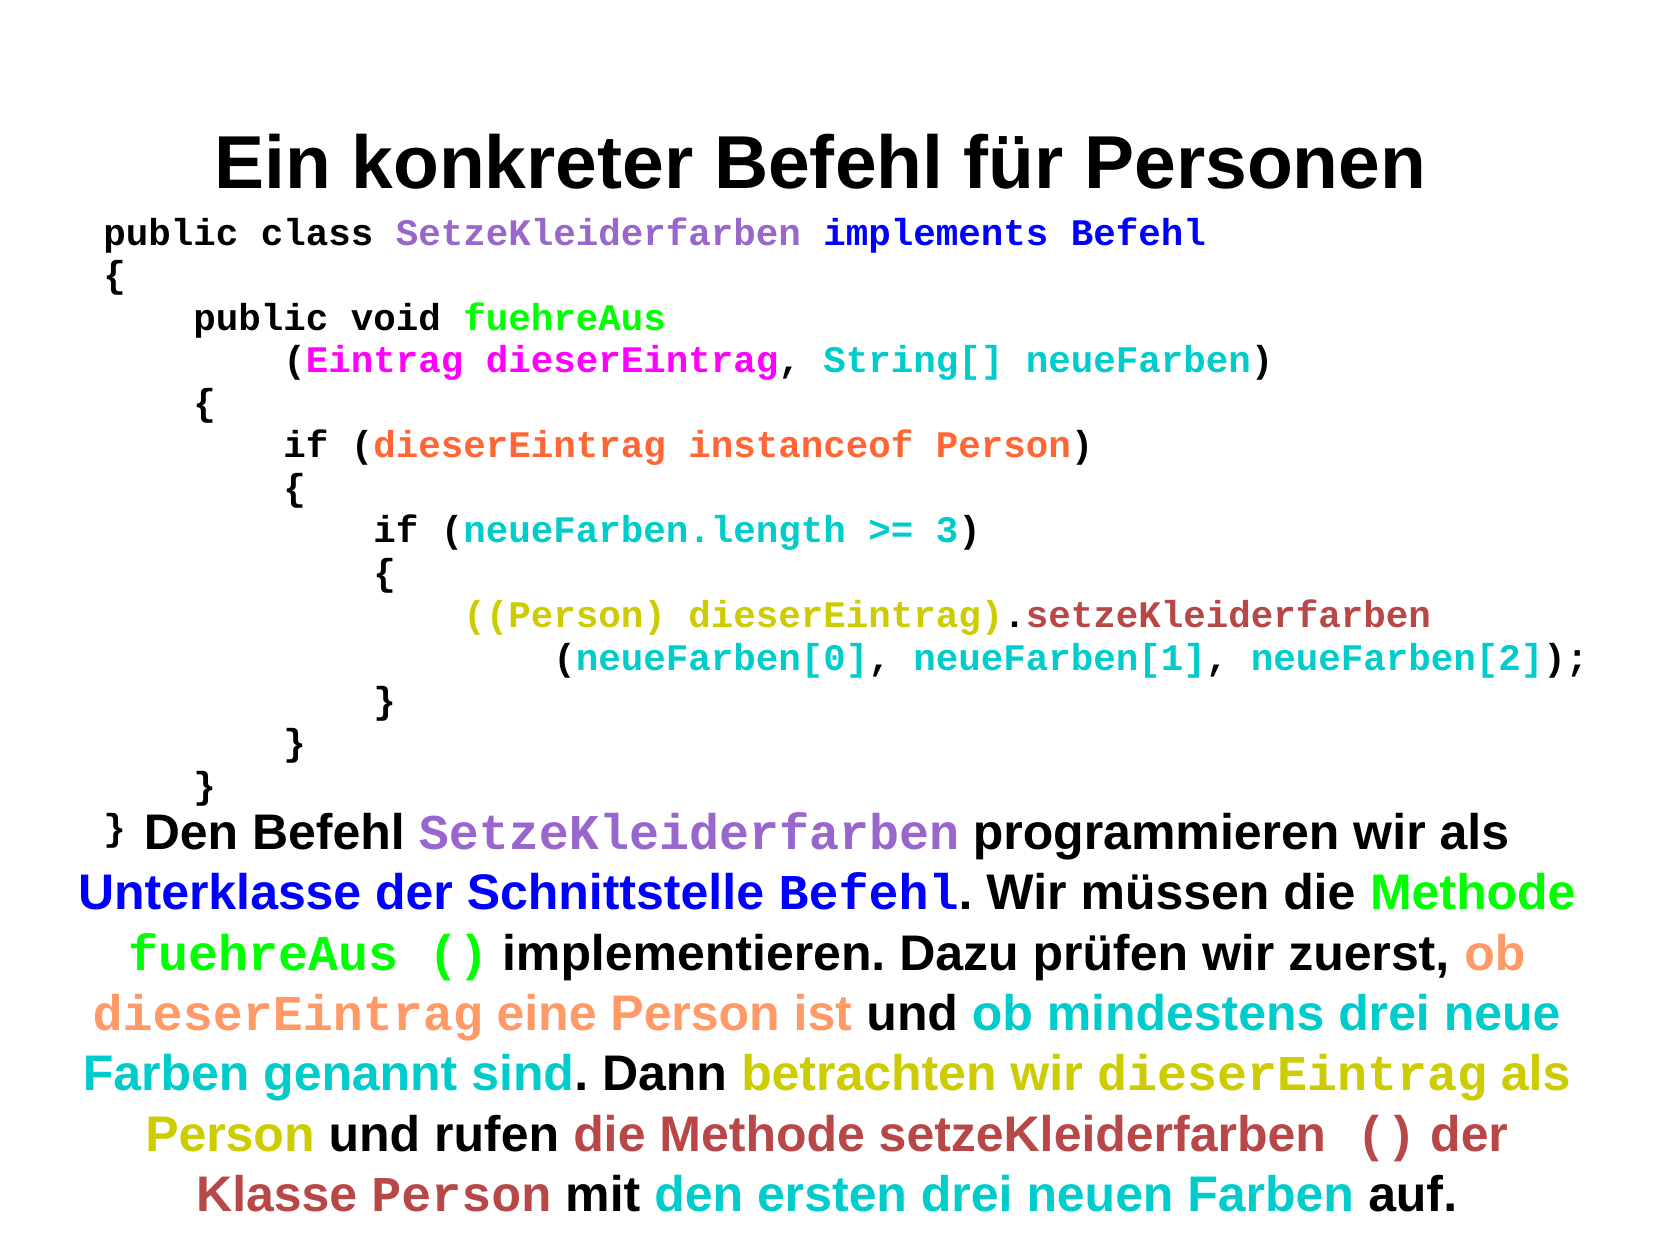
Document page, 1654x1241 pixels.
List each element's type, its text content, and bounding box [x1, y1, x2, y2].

text_box public class SetzeKleiderfarben implements Befehl { public void fuehreAus (Eintrag dieserEintrag, String[] neueFarben) { if (dieserEintrag instanceof Person) { if (neueFarben.length >= 3) { ((Person) dieserEintrag).setzeKleiderfarben (neueFarben[0], neueFarben[1], neueFarben[2]); } } } } [88, 206, 1625, 860]
title Ein konkreter Befehl für Personen [76, 118, 1565, 207]
text_box Den Befehl SetzeKleiderfarben programmieren wir als Unterklasse der Schnittstelle Befehl. Wir müssen die Methode fuehreAus () implementieren. Dazu prüfen wir zuerst, ob dieserEintrag eine Person ist und ob mindestens drei neue Farben genannt sind. Dann betrachten wir dieserEintrag als Person und rufen die Methode setzeKleiderfarben () der Klasse Person mit den ersten drei neuen Farben auf. [59, 797, 1595, 1241]
